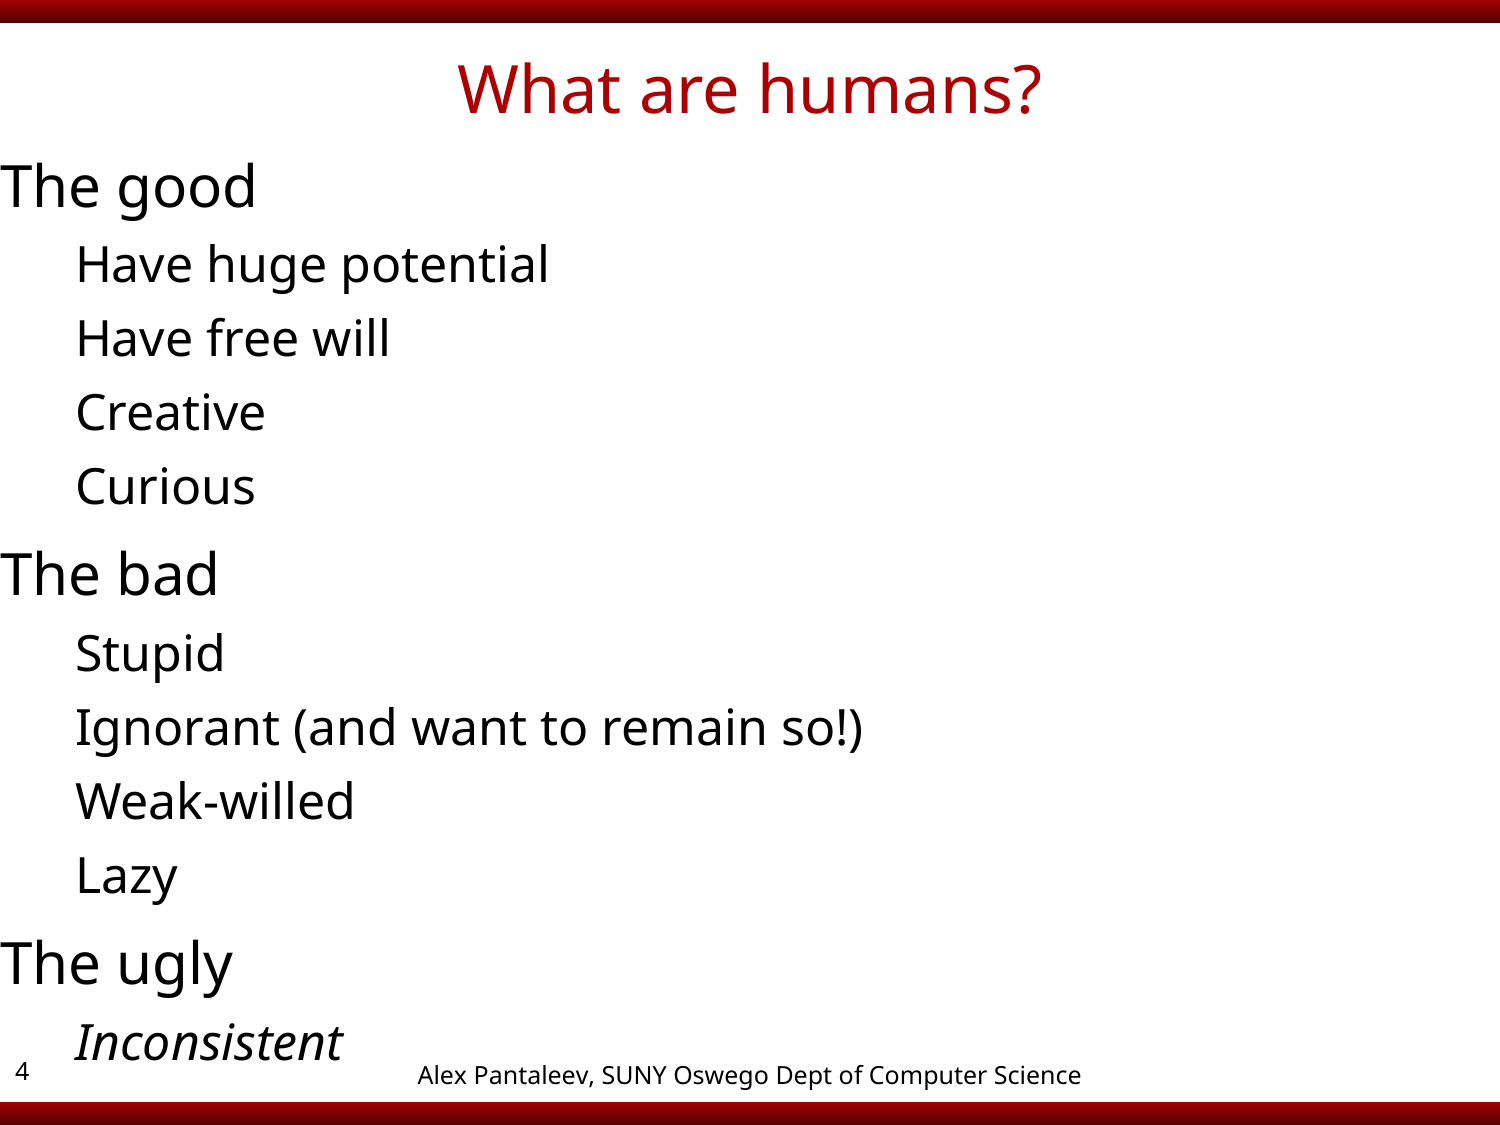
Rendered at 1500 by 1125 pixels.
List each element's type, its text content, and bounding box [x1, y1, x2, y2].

list The good Have huge potential Have free will Creative Curious The bad Stupid Ignorant (and want to remain so!) Weak-willed Lazy The ugly Inconsistent [0, 149, 1476, 1063]
title What are humans? [0, 24, 1500, 150]
